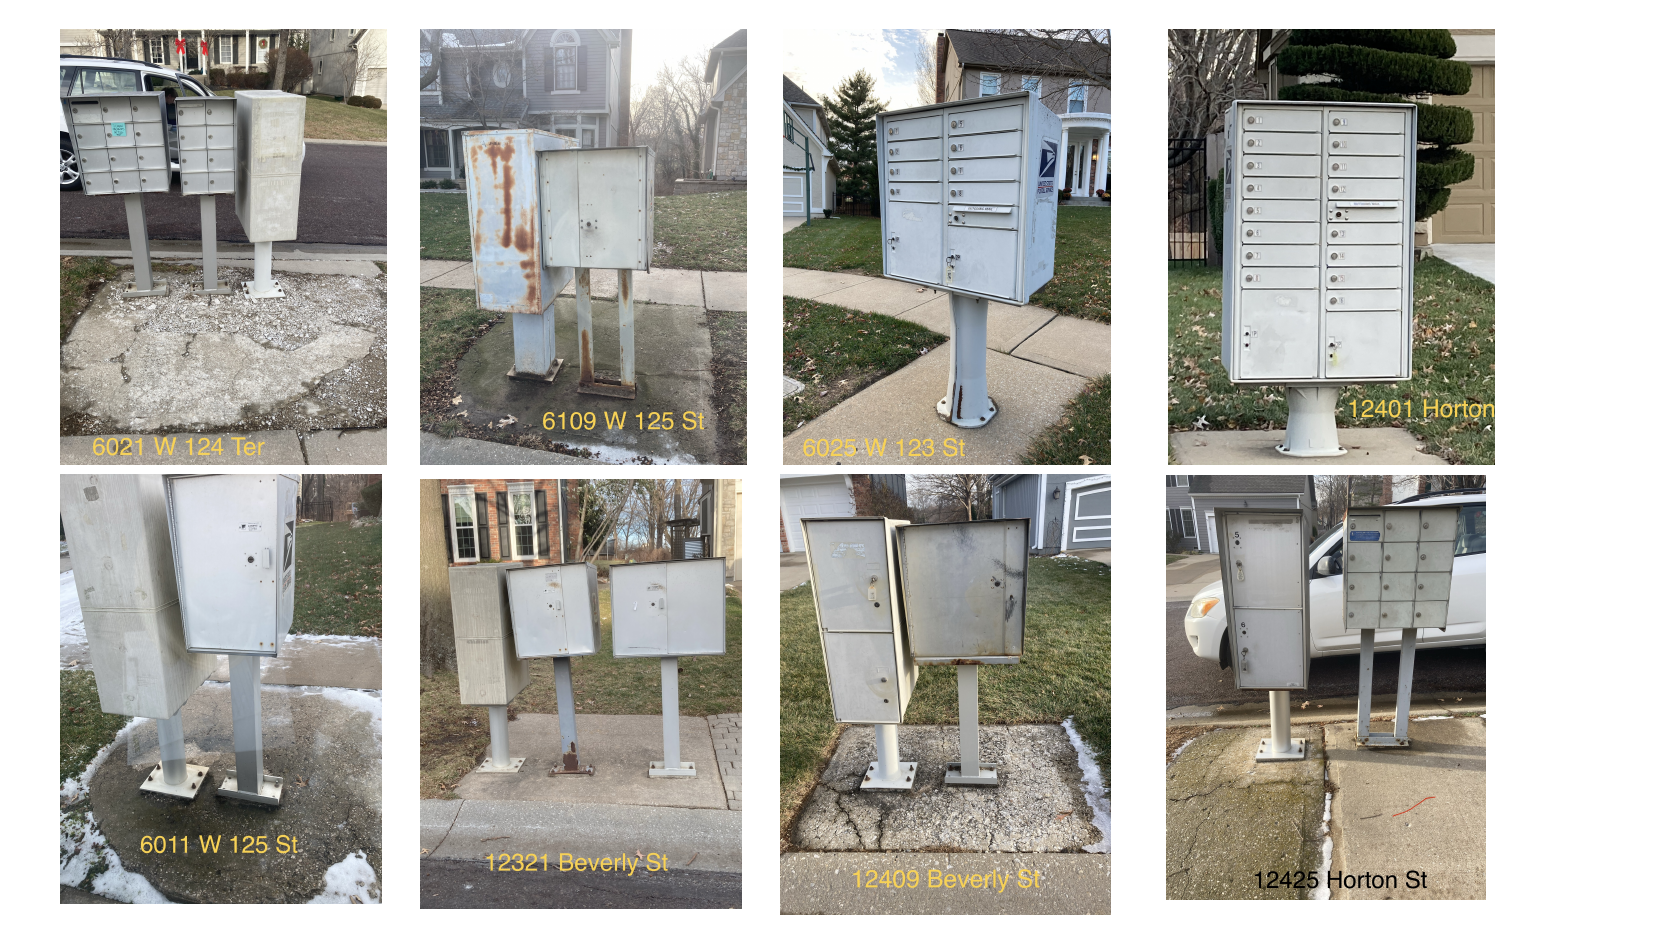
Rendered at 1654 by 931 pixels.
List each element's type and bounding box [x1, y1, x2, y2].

picture [420, 479, 742, 909]
picture [1168, 29, 1495, 466]
picture [60, 29, 387, 466]
picture [420, 29, 747, 466]
picture [783, 29, 1111, 466]
picture [1166, 475, 1486, 901]
picture [60, 474, 382, 904]
picture [780, 474, 1111, 916]
